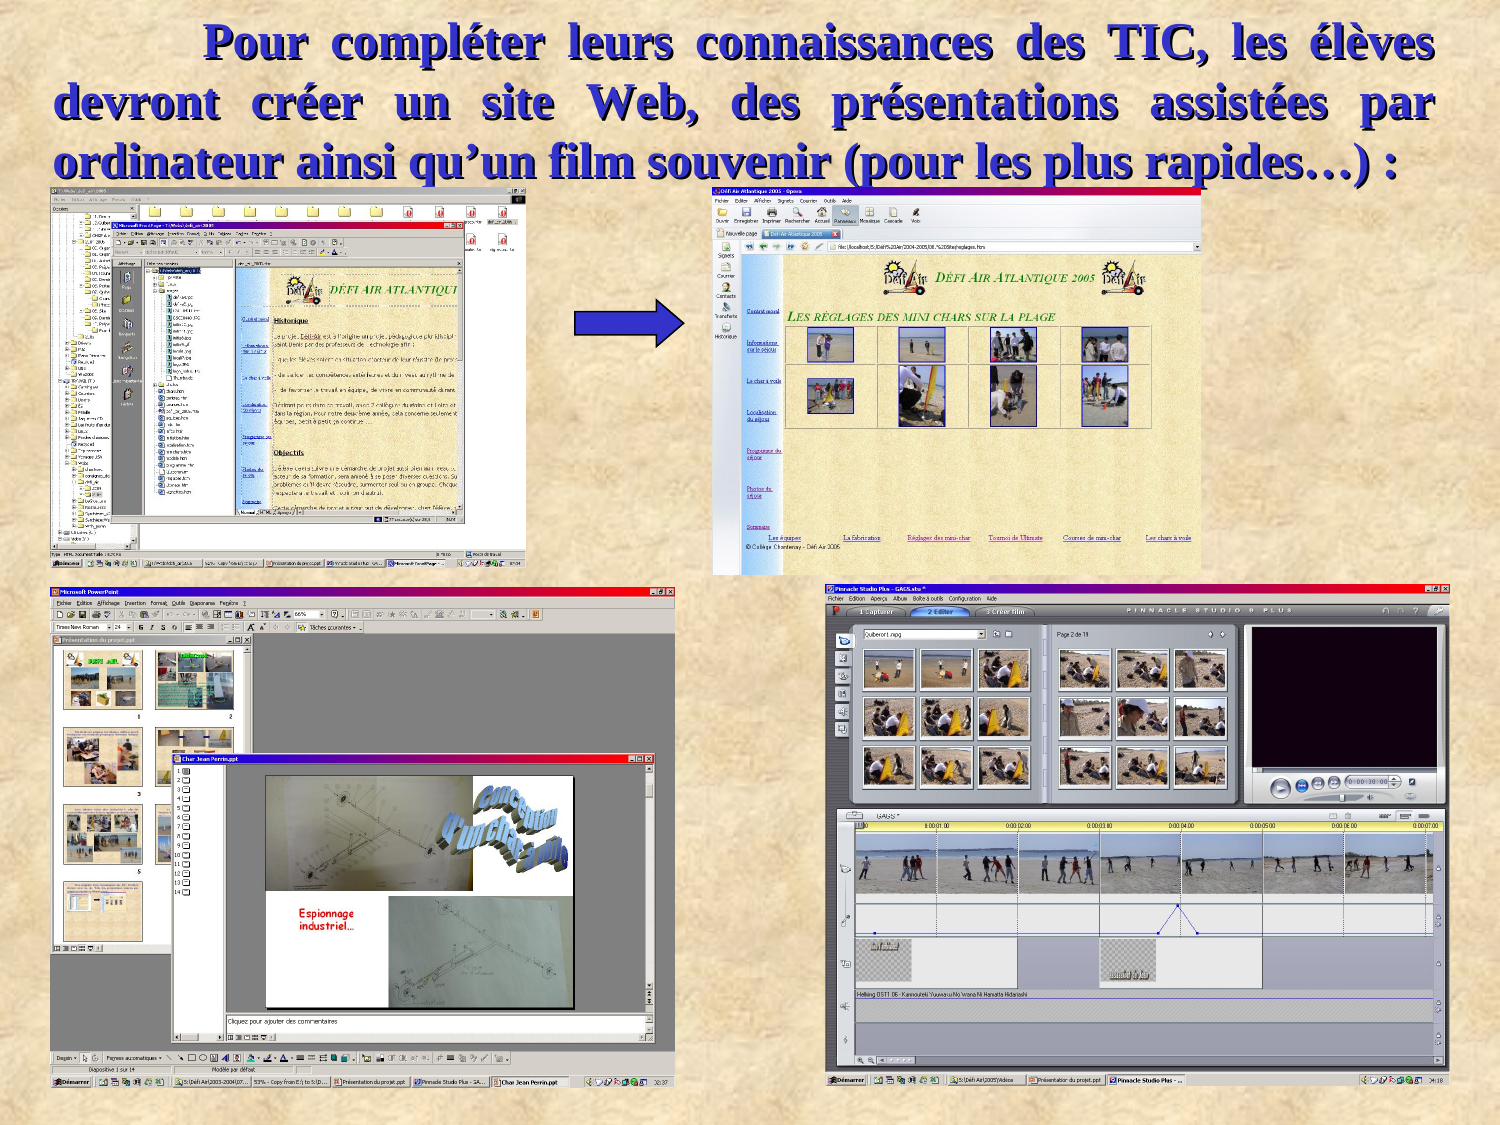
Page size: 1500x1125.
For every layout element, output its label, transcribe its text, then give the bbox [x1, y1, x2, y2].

text_box Pour compléter leurs connaissances des TIC, les élèves devront créer un site Web, des présentations assistées par ordinateur ainsi qu’un film souvenir (pour les plus rapides…) : [37, 0, 1450, 196]
picture [0, 0, 1500, 1125]
text_box [574, 299, 684, 347]
